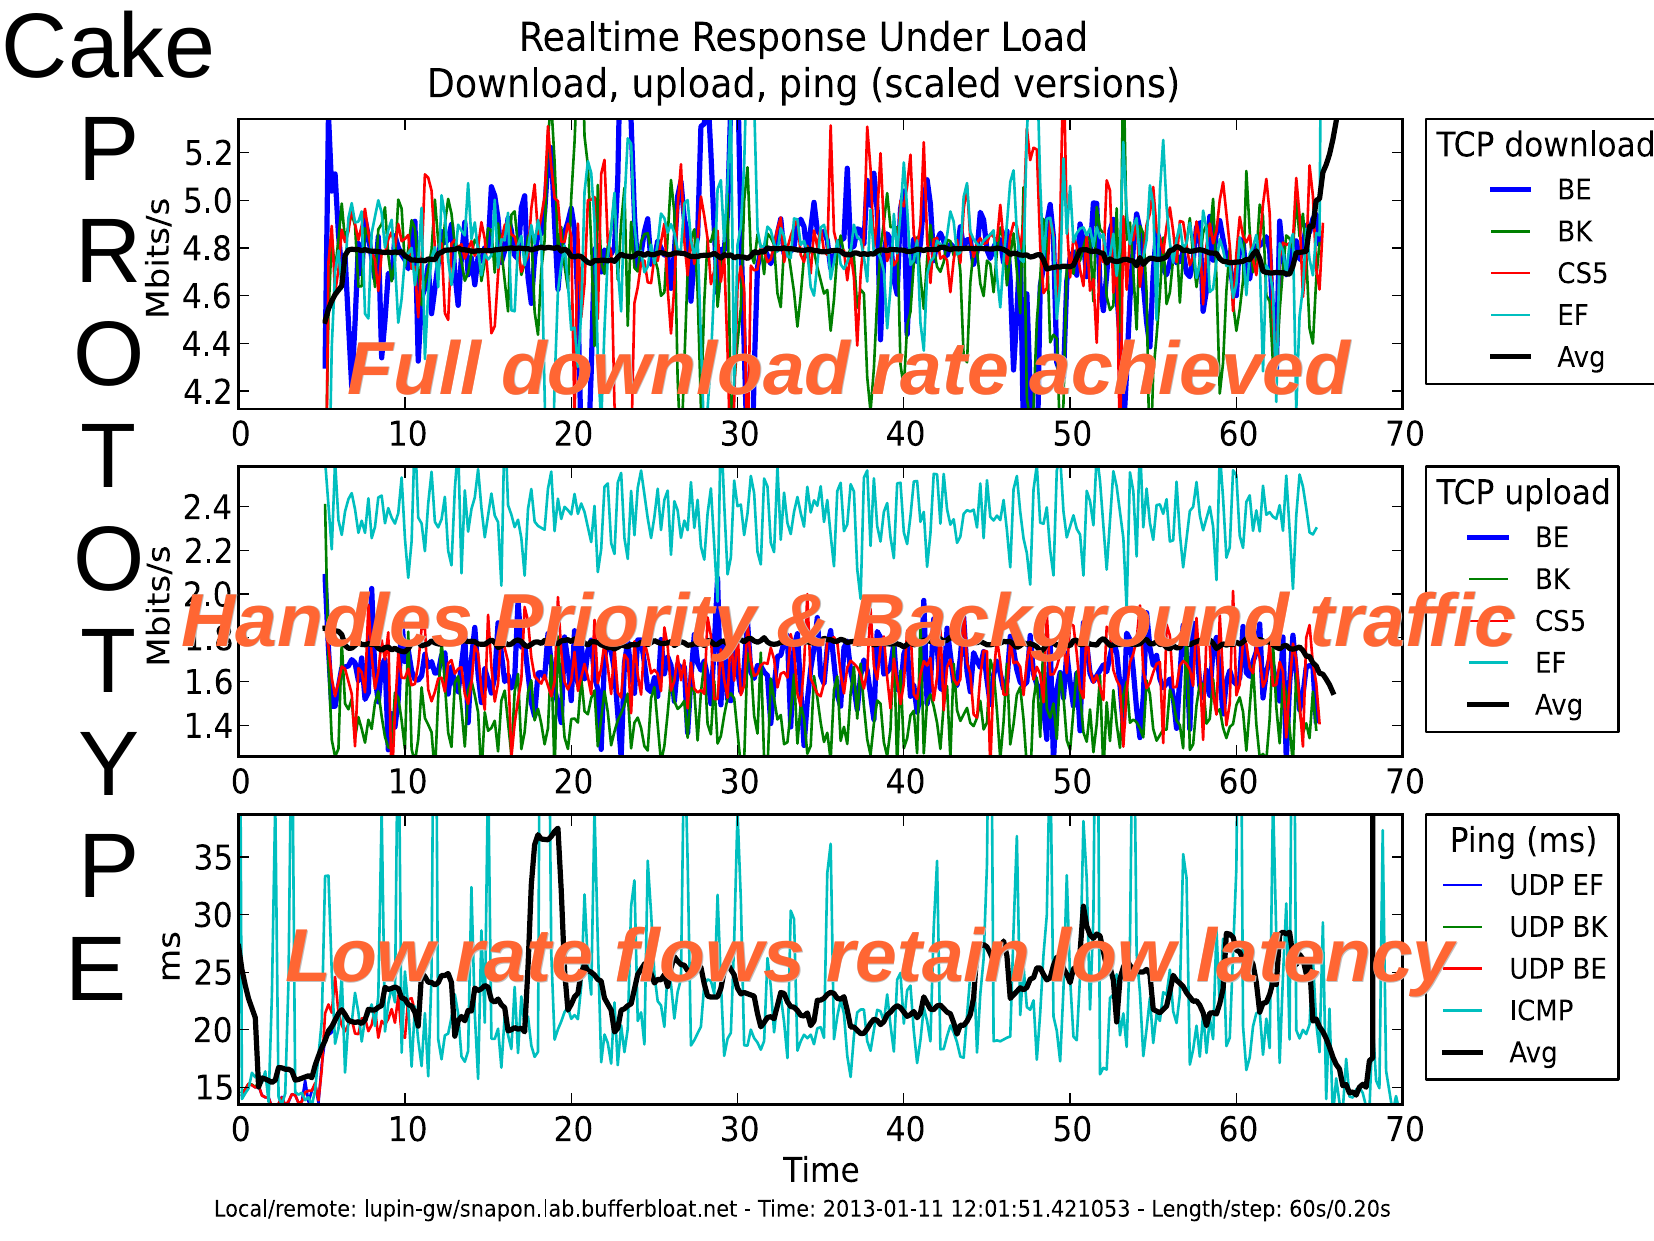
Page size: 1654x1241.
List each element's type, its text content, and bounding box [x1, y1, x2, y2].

picture [123, 0, 1654, 1241]
title Cake P R O T O T Y P E [0, 0, 226, 1021]
